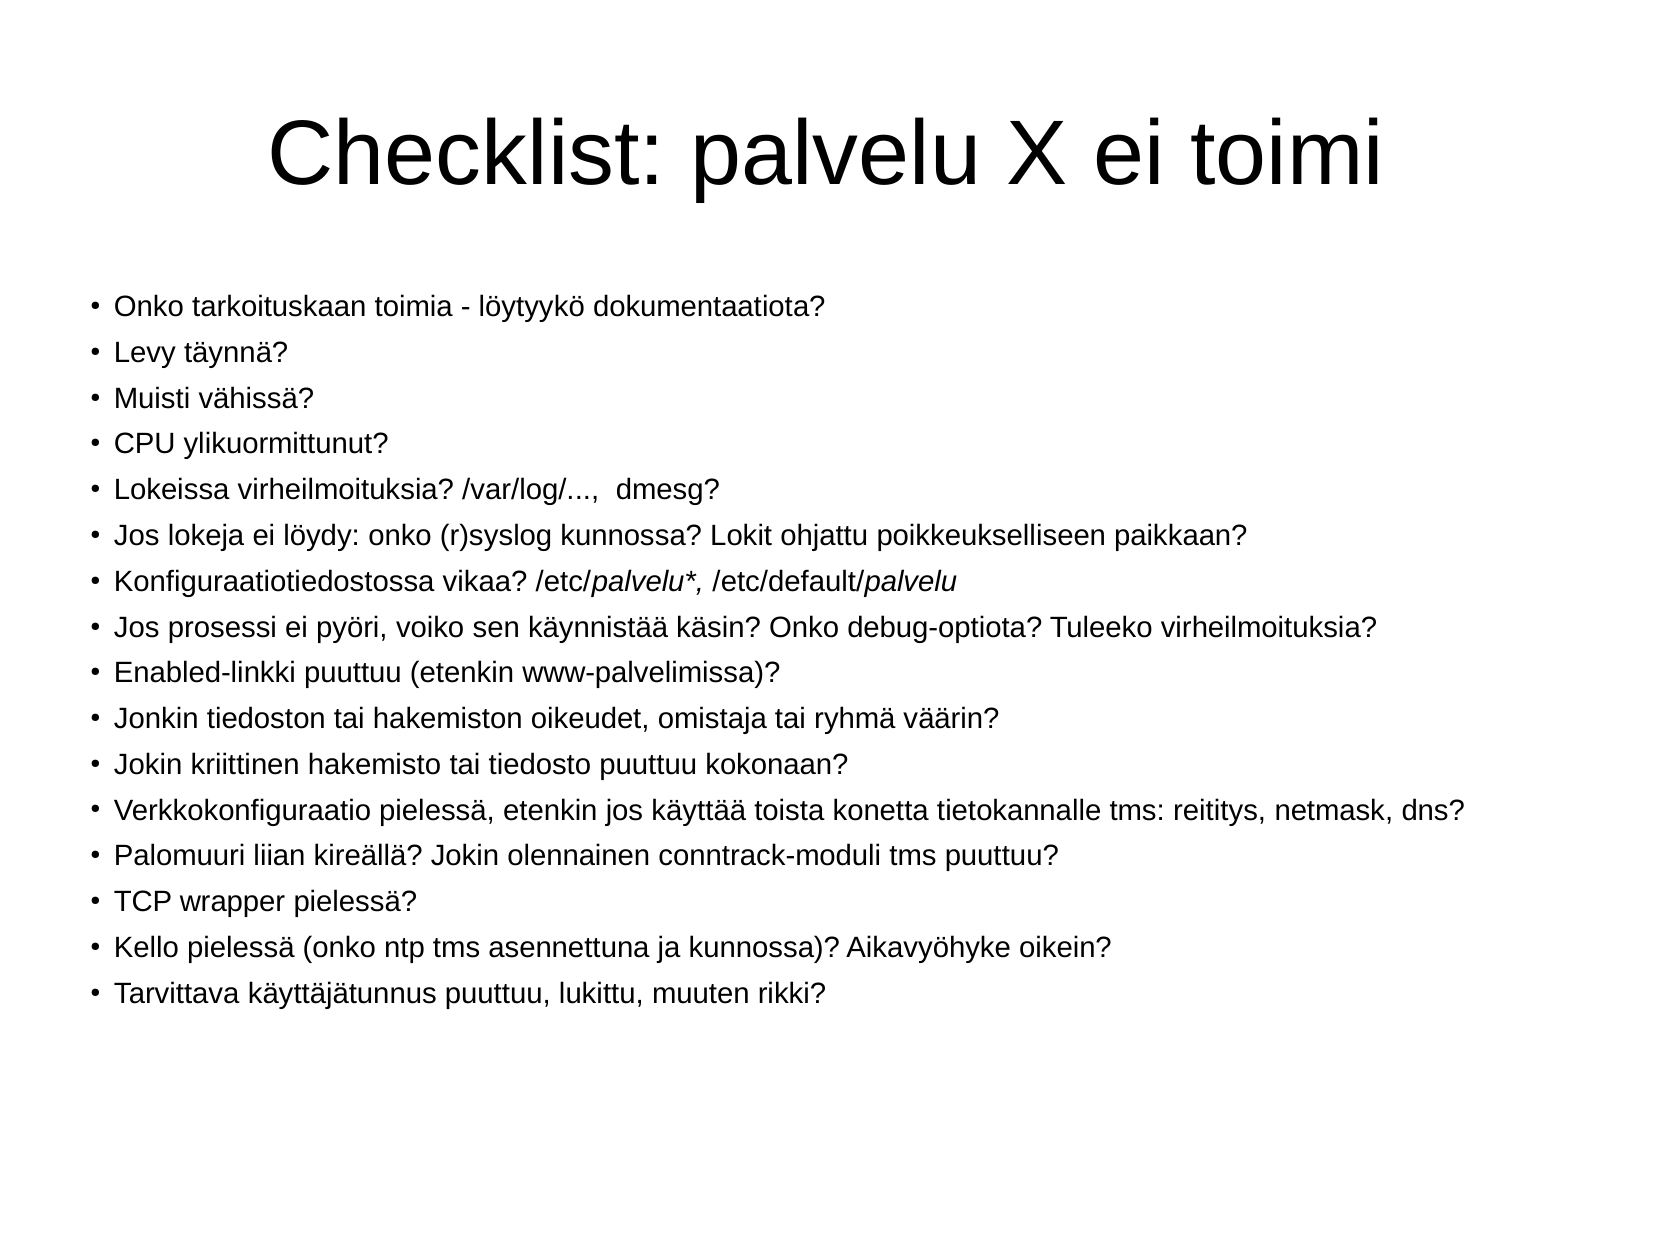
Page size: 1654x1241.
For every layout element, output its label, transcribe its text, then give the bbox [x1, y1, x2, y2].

list Onko tarkoituskaan toimia - löytyykö dokumentaatiota? Levy täynnä? Muisti vähissä? CPU ylikuormittunut? Lokeissa virheilmoituksia? /var/log/..., dmesg? Jos lokeja ei löydy: onko (r)syslog kunnossa? Lokit ohjattu poikkeukselliseen paikkaan? Konfiguraatiotiedostossa vikaa? /etc/palvelu*, /etc/default/palvelu Jos prosessi ei pyöri, voiko sen käynnistää käsin? Onko debug-optiota? Tuleeko virheilmoituksia? Enabled-linkki puuttuu (etenkin www-palvelimissa)? Jonkin tiedoston tai hakemiston oikeudet, omistaja tai ryhmä väärin? Jokin kriittinen hakemisto tai tiedosto puuttuu kokonaan? Verkkokonfiguraatio pielessä, etenkin jos käyttää toista konetta tietokannalle tms: reititys, netmask, dns? Palomuuri liian kireällä? Jokin olennainen conntrack-moduli tms puuttuu? TCP wrapper pielessä? Kello pielessä (onko ntp tms asennettuna ja kunnossa)? Aikavyöhyke oikein? Tarvittava käyttäjätunnus puuttuu, lukittu, muuten rikki? [82, 290, 1571, 1010]
title Checklist: palvelu X ei toimi [82, 49, 1571, 257]
